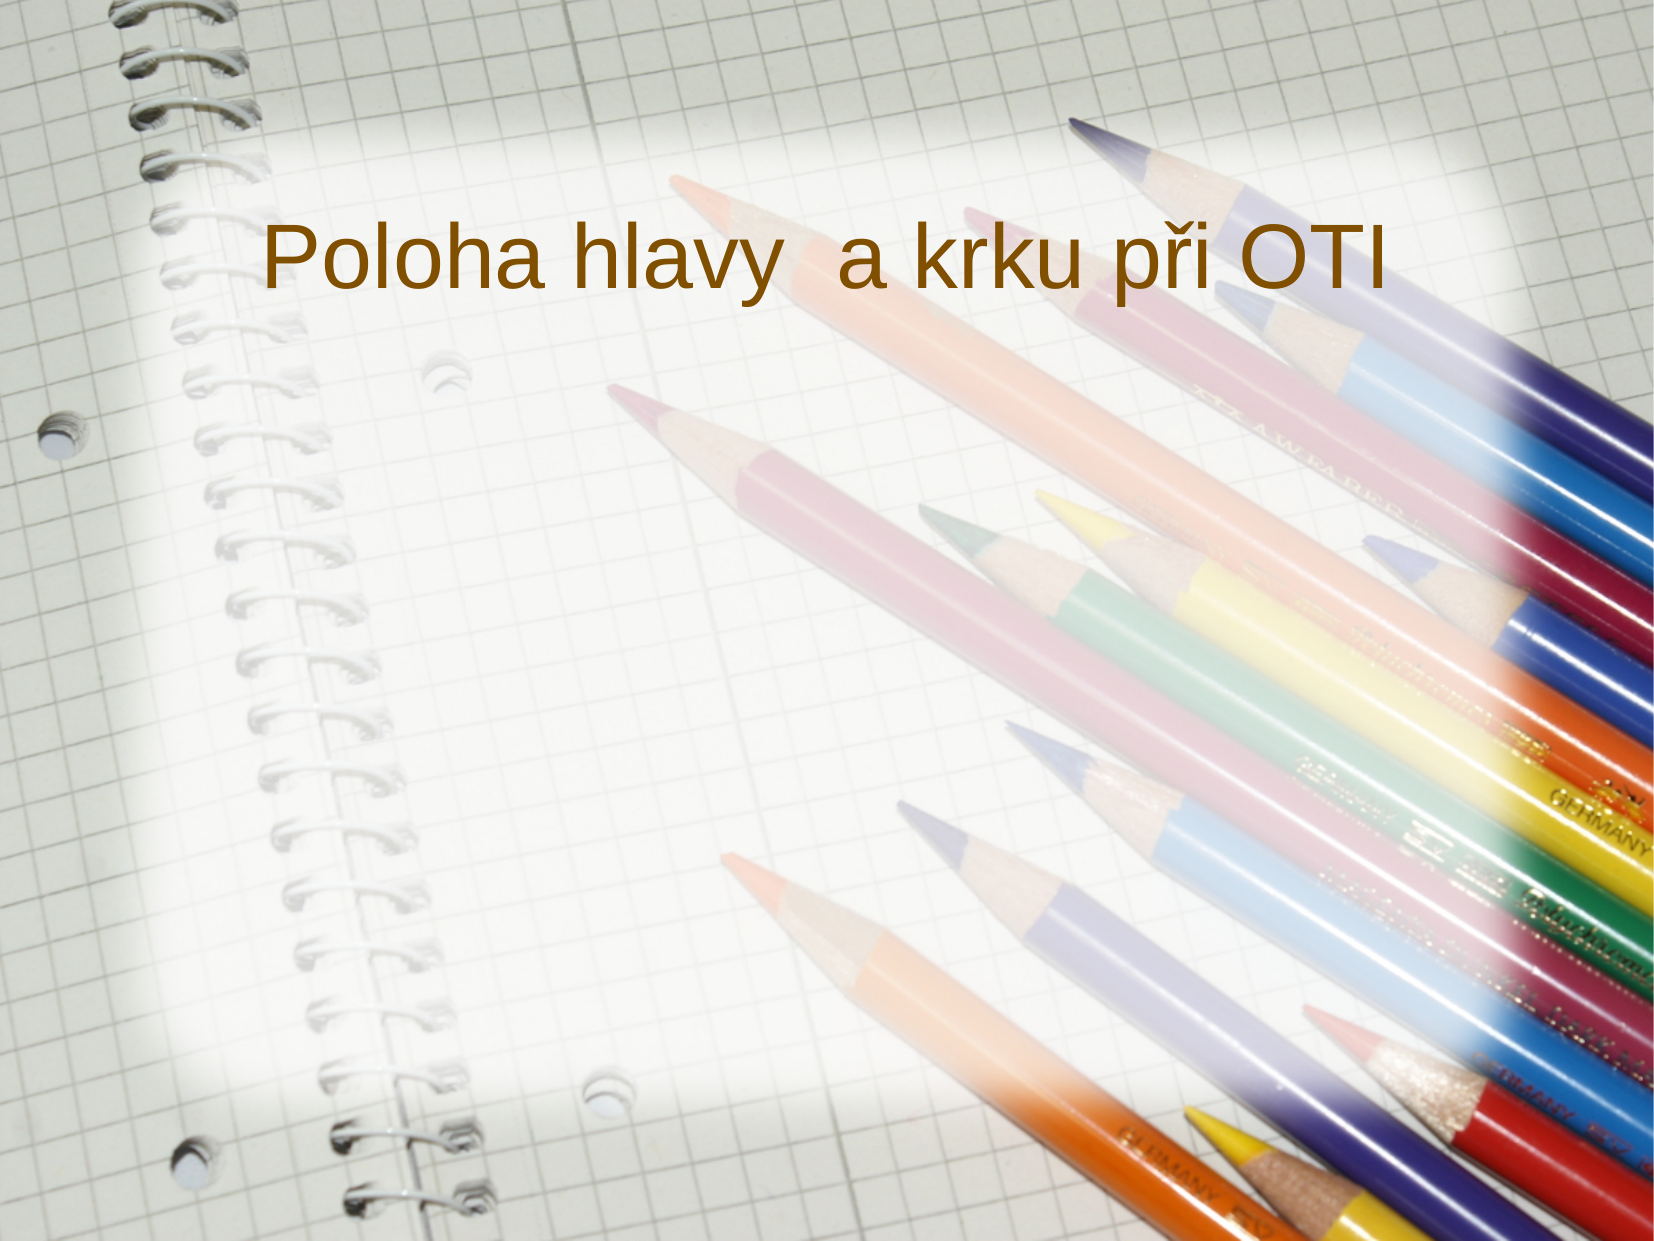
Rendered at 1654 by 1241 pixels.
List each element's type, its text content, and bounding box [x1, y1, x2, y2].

title Poloha hlavy a krku při OTI [147, 160, 1506, 353]
picture [0, 0, 1654, 1241]
